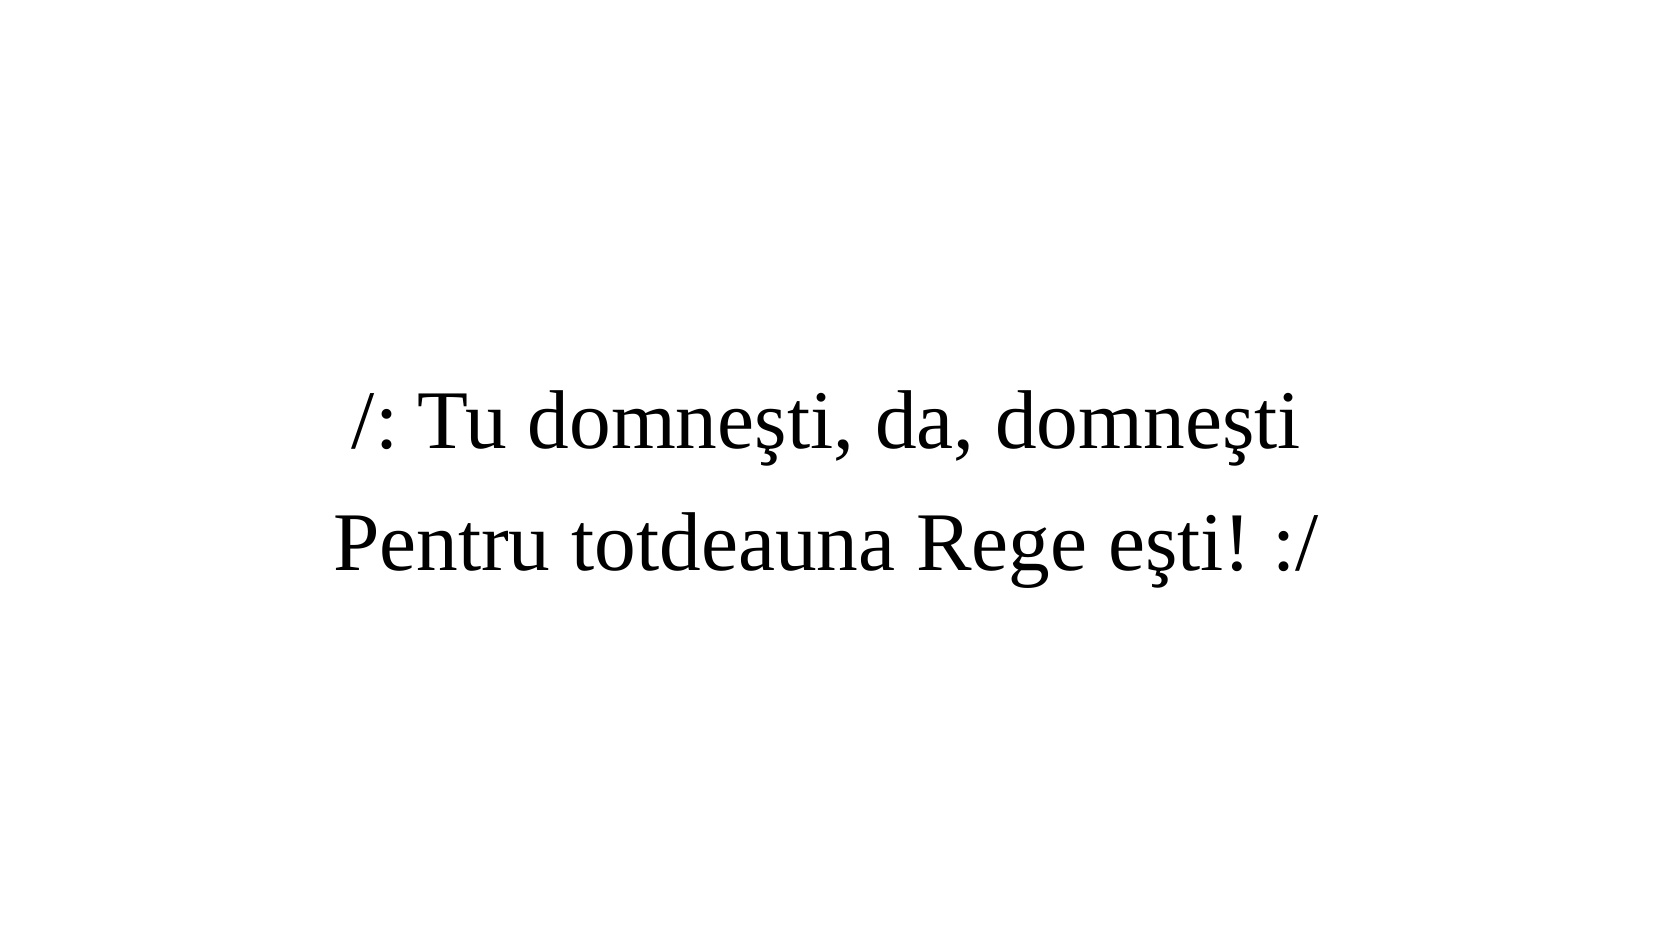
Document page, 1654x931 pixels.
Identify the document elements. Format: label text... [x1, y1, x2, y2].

subtitle /: Tu domneşti, da, domneşti Pentru totdeauna Rege eşti! :/ [70, 363, 1583, 589]
